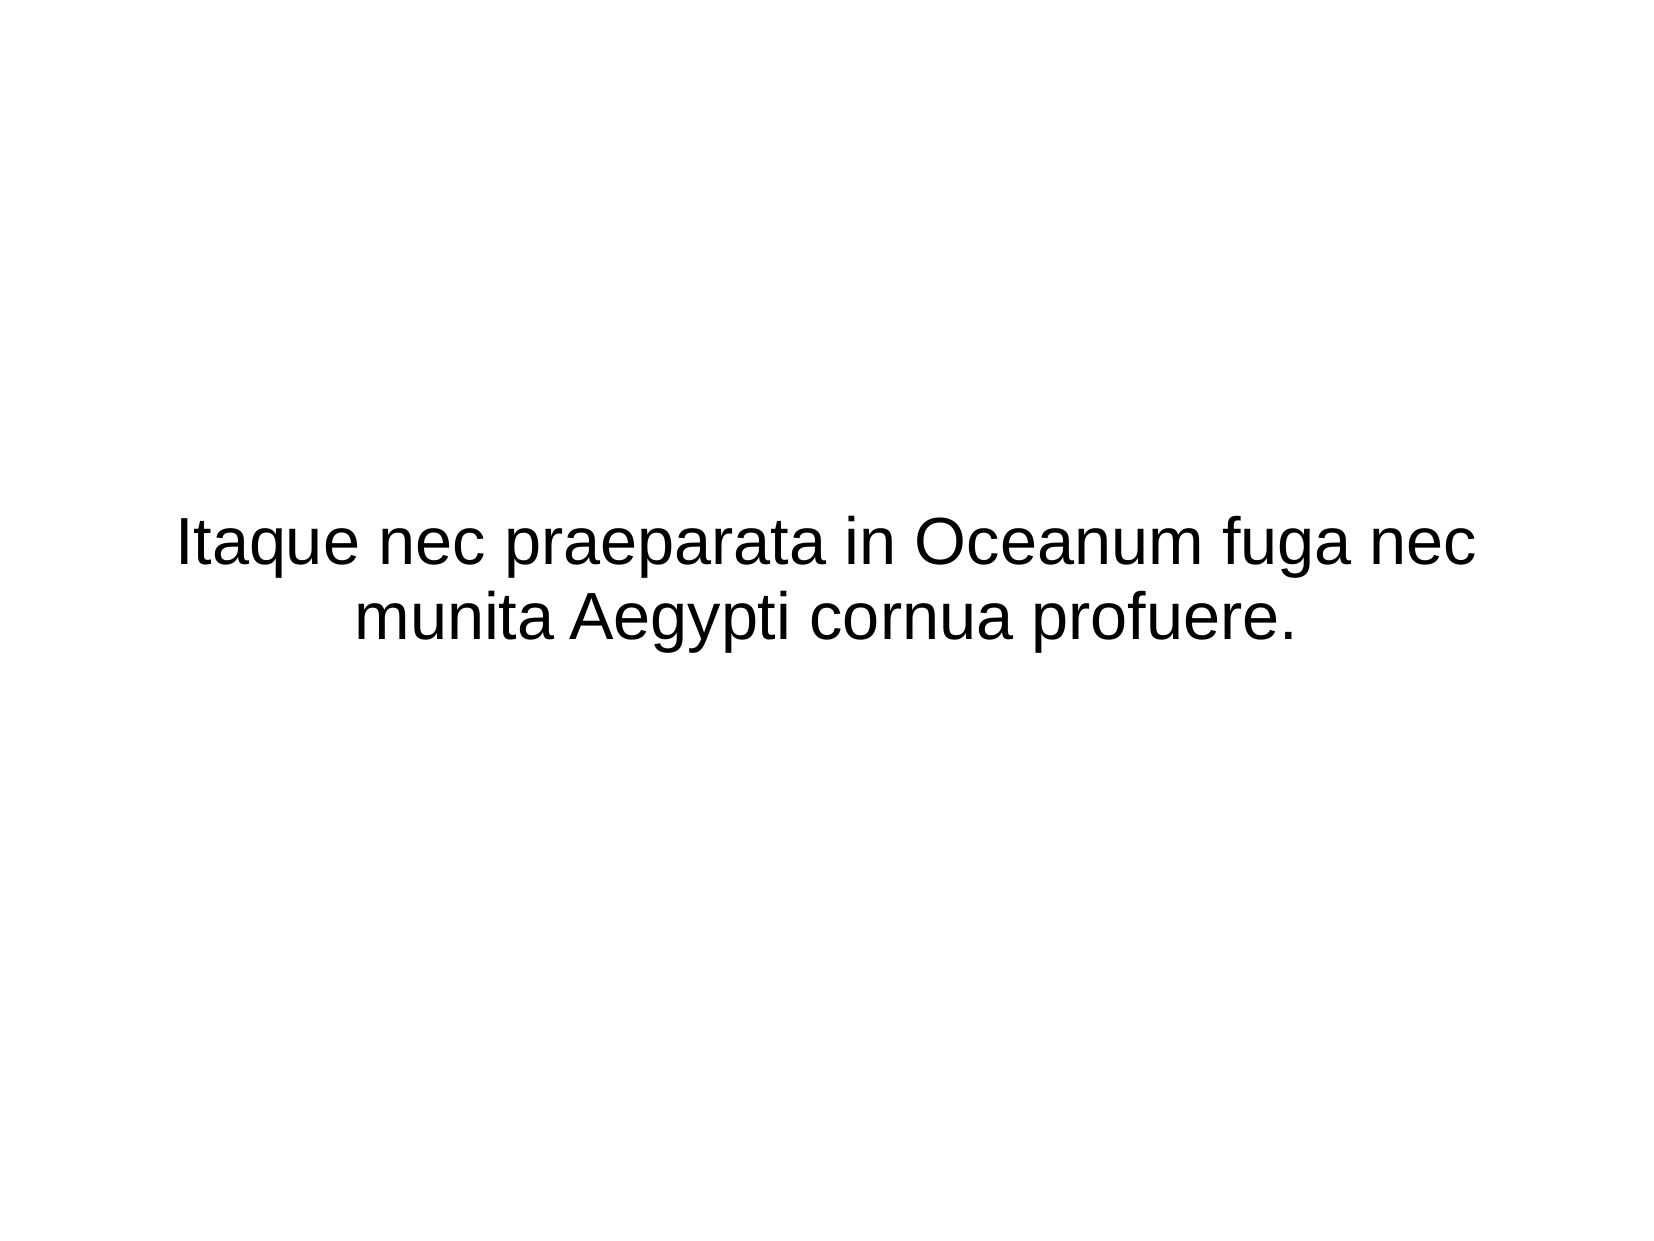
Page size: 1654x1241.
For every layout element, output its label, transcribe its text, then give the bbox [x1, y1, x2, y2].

subtitle Itaque nec praeparata in Oceanum fuga nec munita Aegypti cornua profuere. [82, 49, 1571, 1109]
